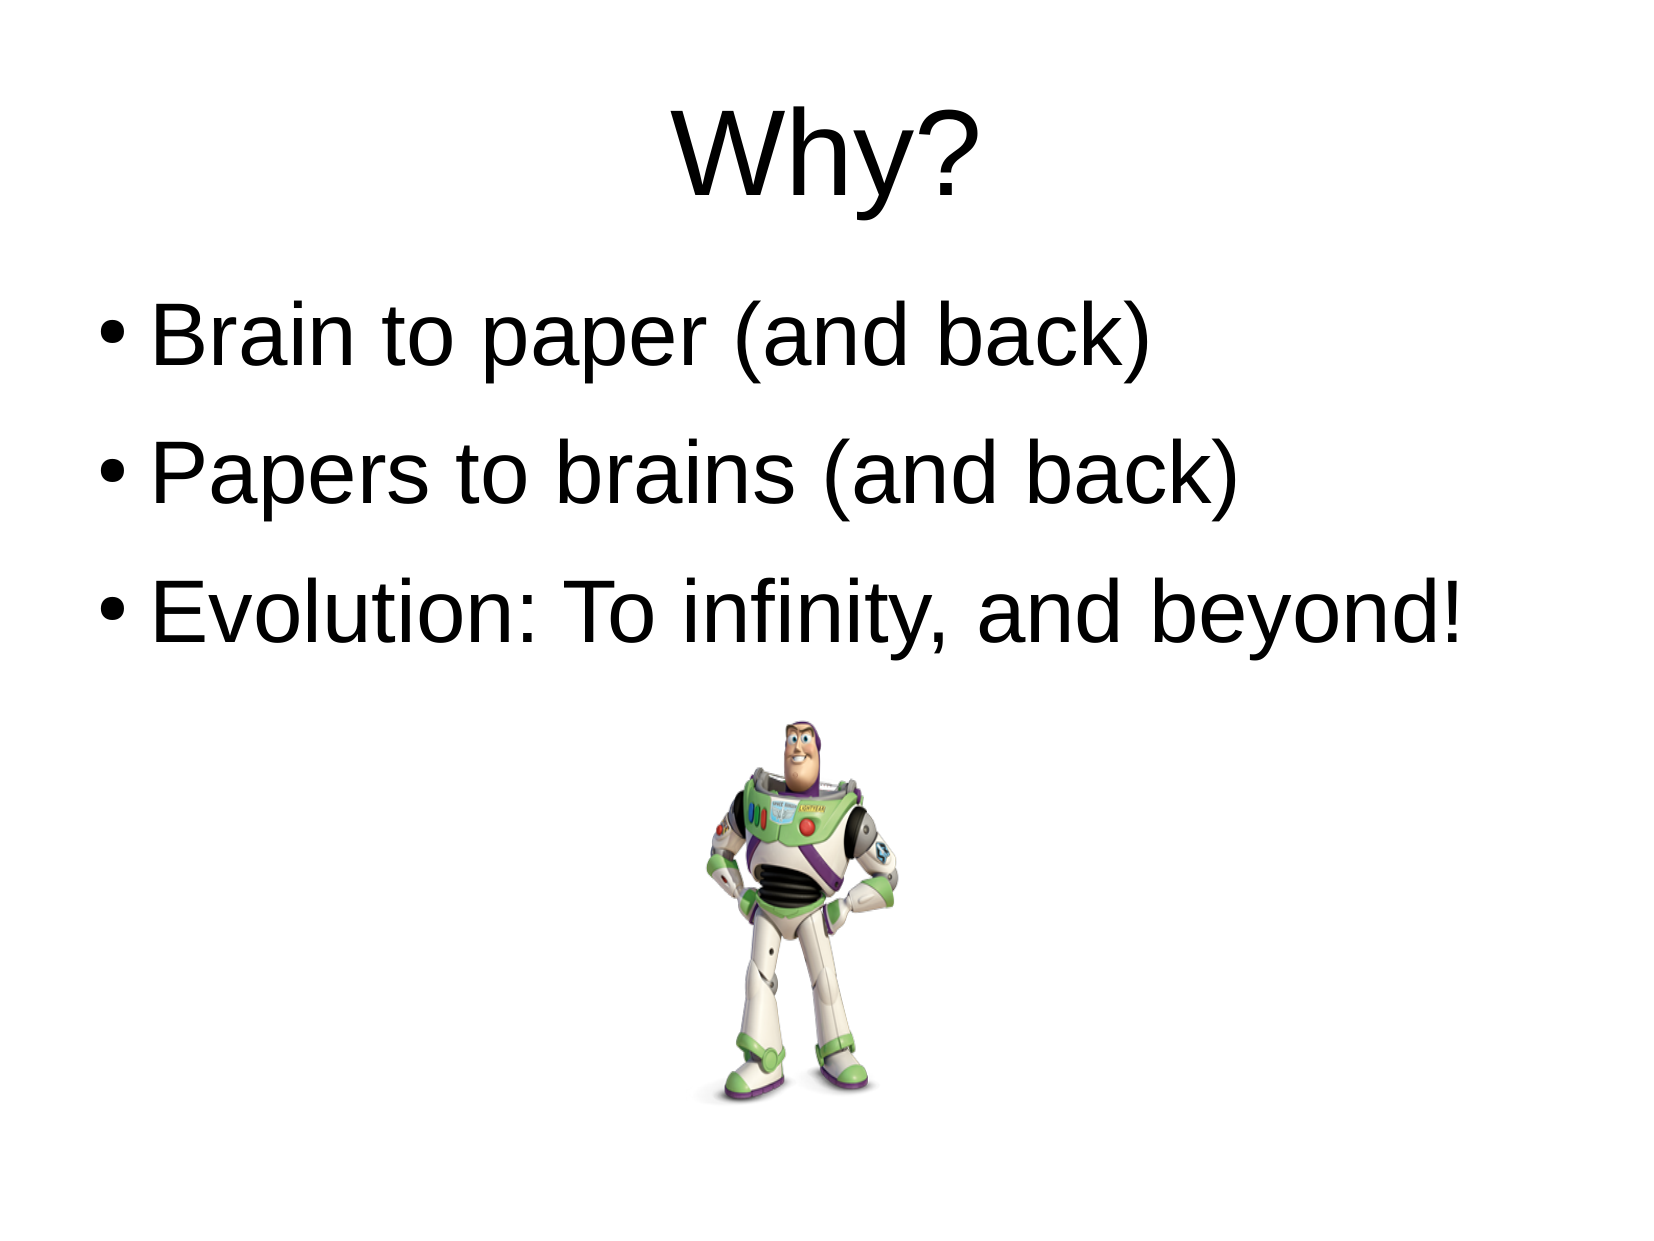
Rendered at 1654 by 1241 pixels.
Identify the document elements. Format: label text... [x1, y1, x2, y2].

list Brain to paper (and back) Papers to brains (and back) Evolution: To infinity, and beyond! [78, 284, 1568, 1004]
picture [686, 708, 916, 1116]
title Why? [82, 49, 1571, 257]
